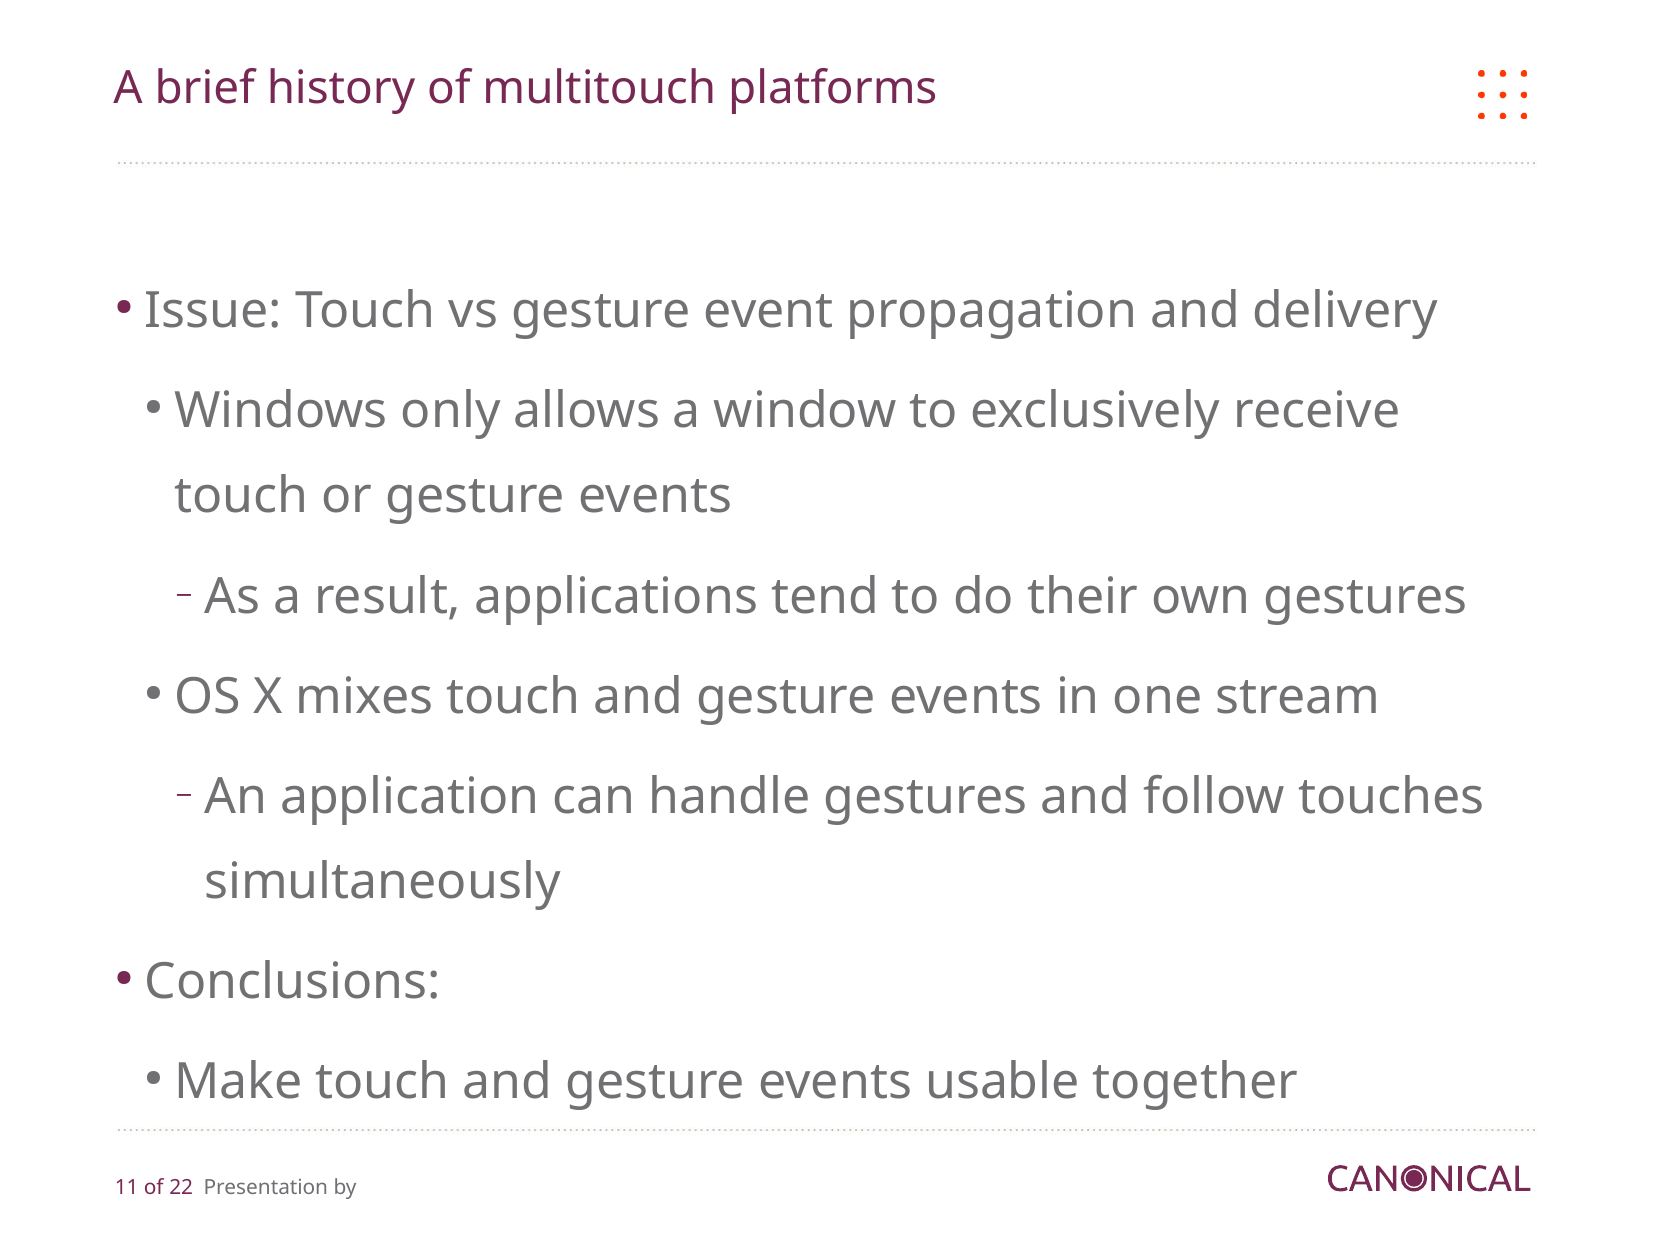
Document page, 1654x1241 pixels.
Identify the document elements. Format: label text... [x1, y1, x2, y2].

list Issue: Touch vs gesture event propagation and delivery Windows only allows a window to exclusively receive touch or gesture events As a result, applications tend to do their own gestures OS X mixes touch and gesture events in one stream An application can handle gestures and follow touches simultaneously Conclusions: Make touch and gesture events usable together [115, 257, 1540, 1076]
picture [116, 1128, 1539, 1135]
picture [116, 160, 1539, 168]
picture [1478, 70, 1527, 119]
title A brief history of multitouch platforms [113, 64, 1382, 107]
